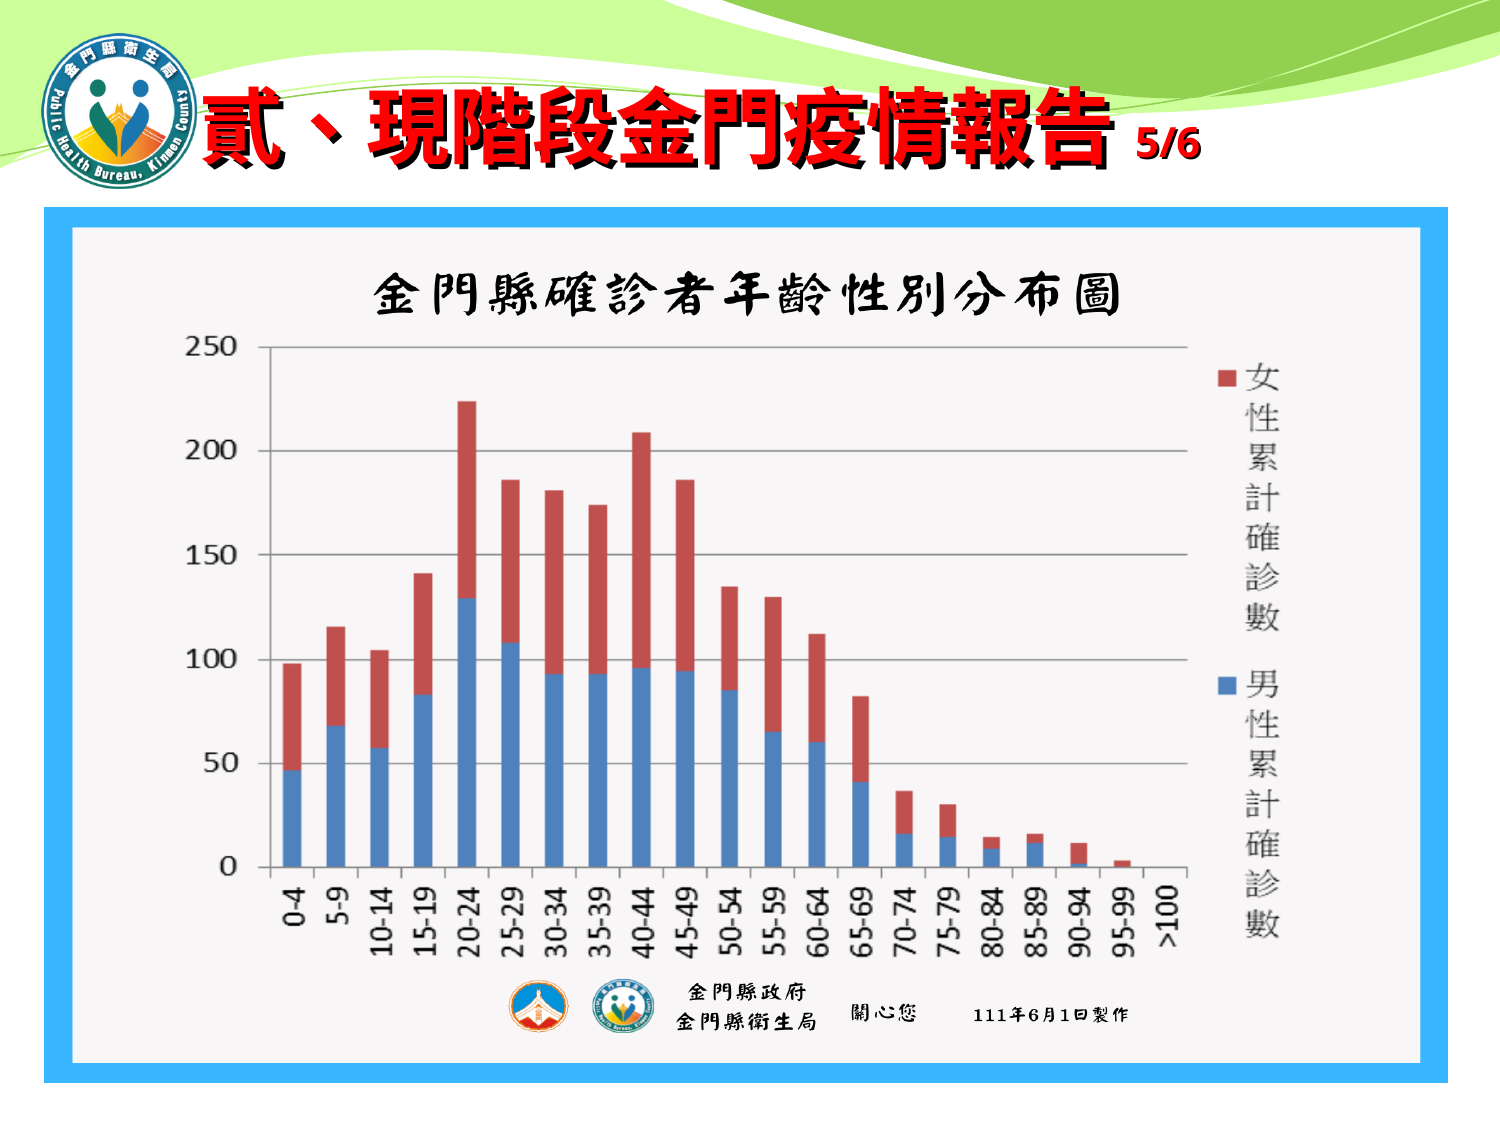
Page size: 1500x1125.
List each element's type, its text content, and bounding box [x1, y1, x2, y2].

picture [44, 207, 1448, 1083]
picture [41, 33, 197, 189]
text_box 貳、現階段金門疫情報告5/6 [127, 66, 1273, 182]
